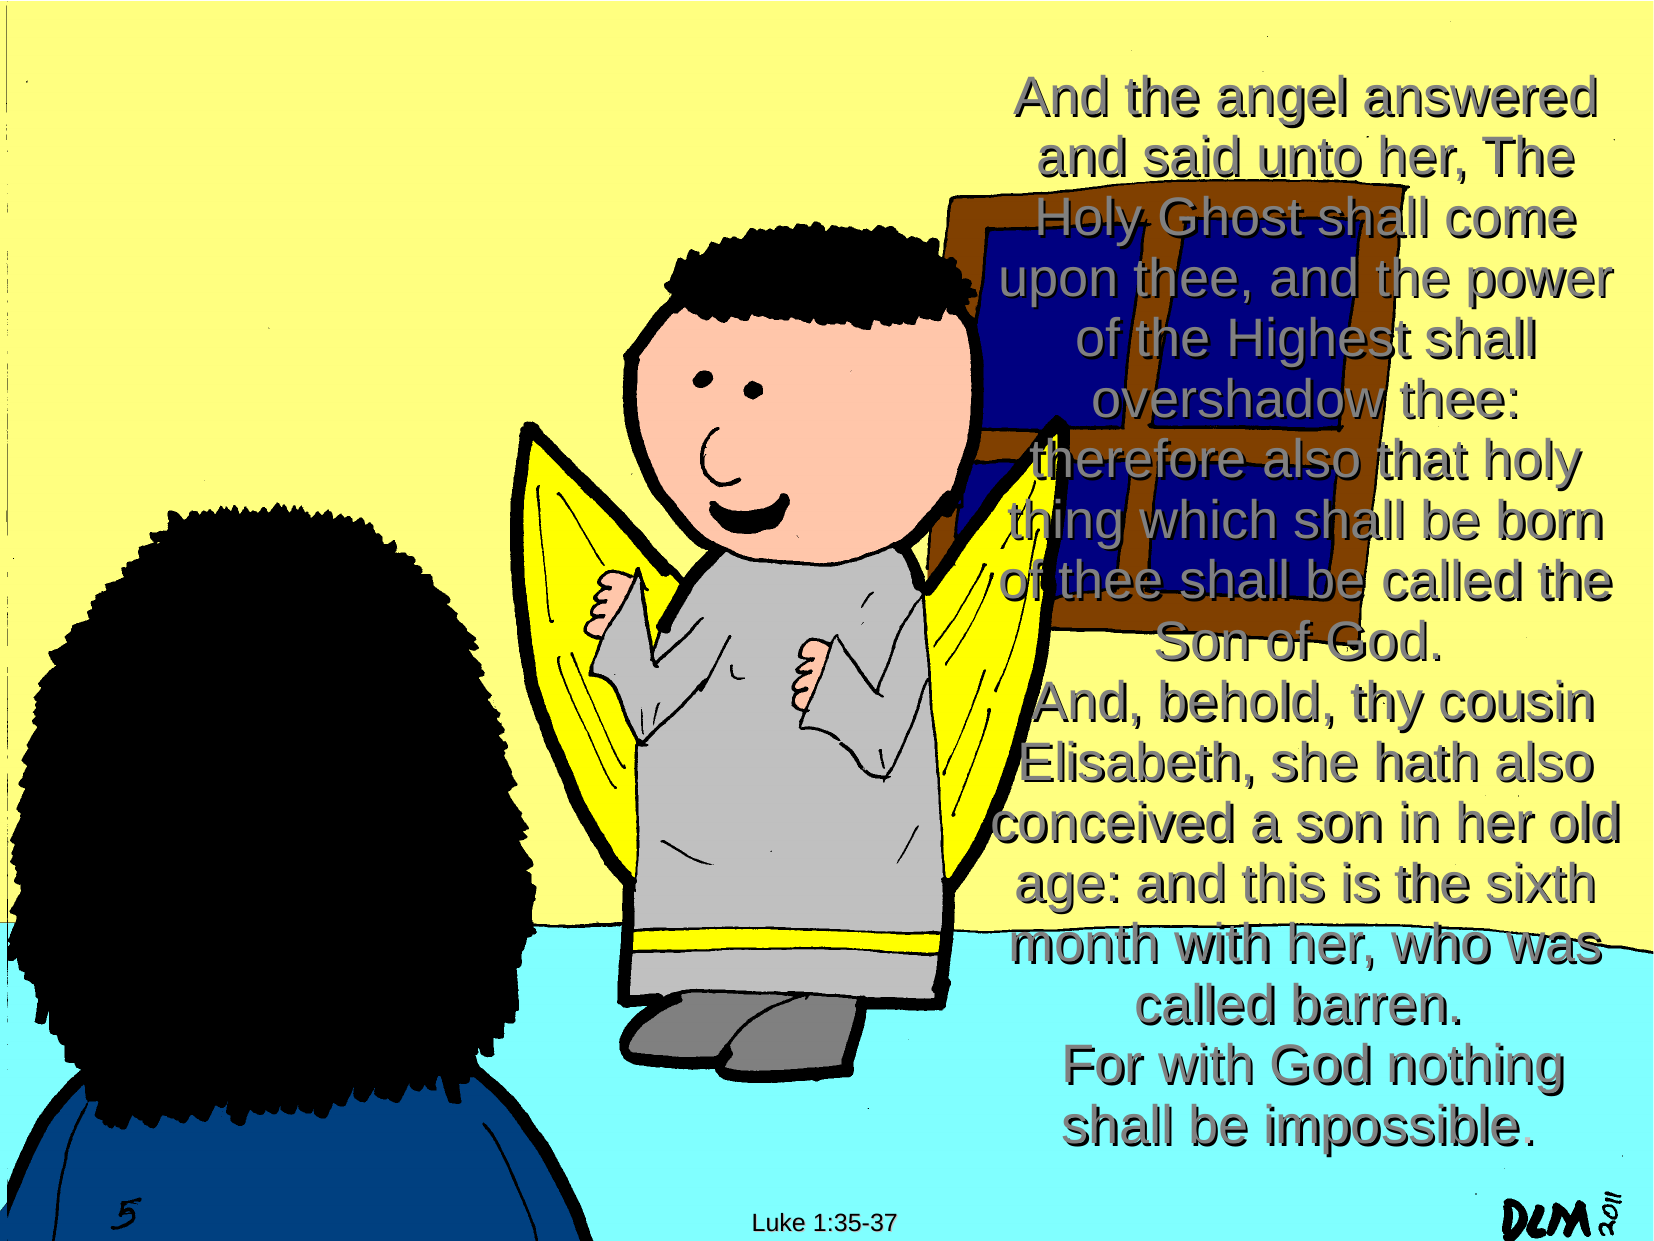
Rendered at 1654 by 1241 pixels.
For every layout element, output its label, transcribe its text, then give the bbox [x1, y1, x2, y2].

text_box Luke 1:35-37 [0, 1201, 1651, 1241]
text_box And the angel answered and said unto her, The Holy Ghost shall come upon thee, and the power of the Highest shall overshadow thee: therefore also that holy thing which shall be born of thee shall be called the Son of God. And, behold, thy cousin Elisabeth, she hath also conceived a son in her old age: and this is the sixth month with her, who was called barren. For with God nothing shall be impossible. [975, 58, 1638, 1163]
picture [0, 1, 1654, 1241]
